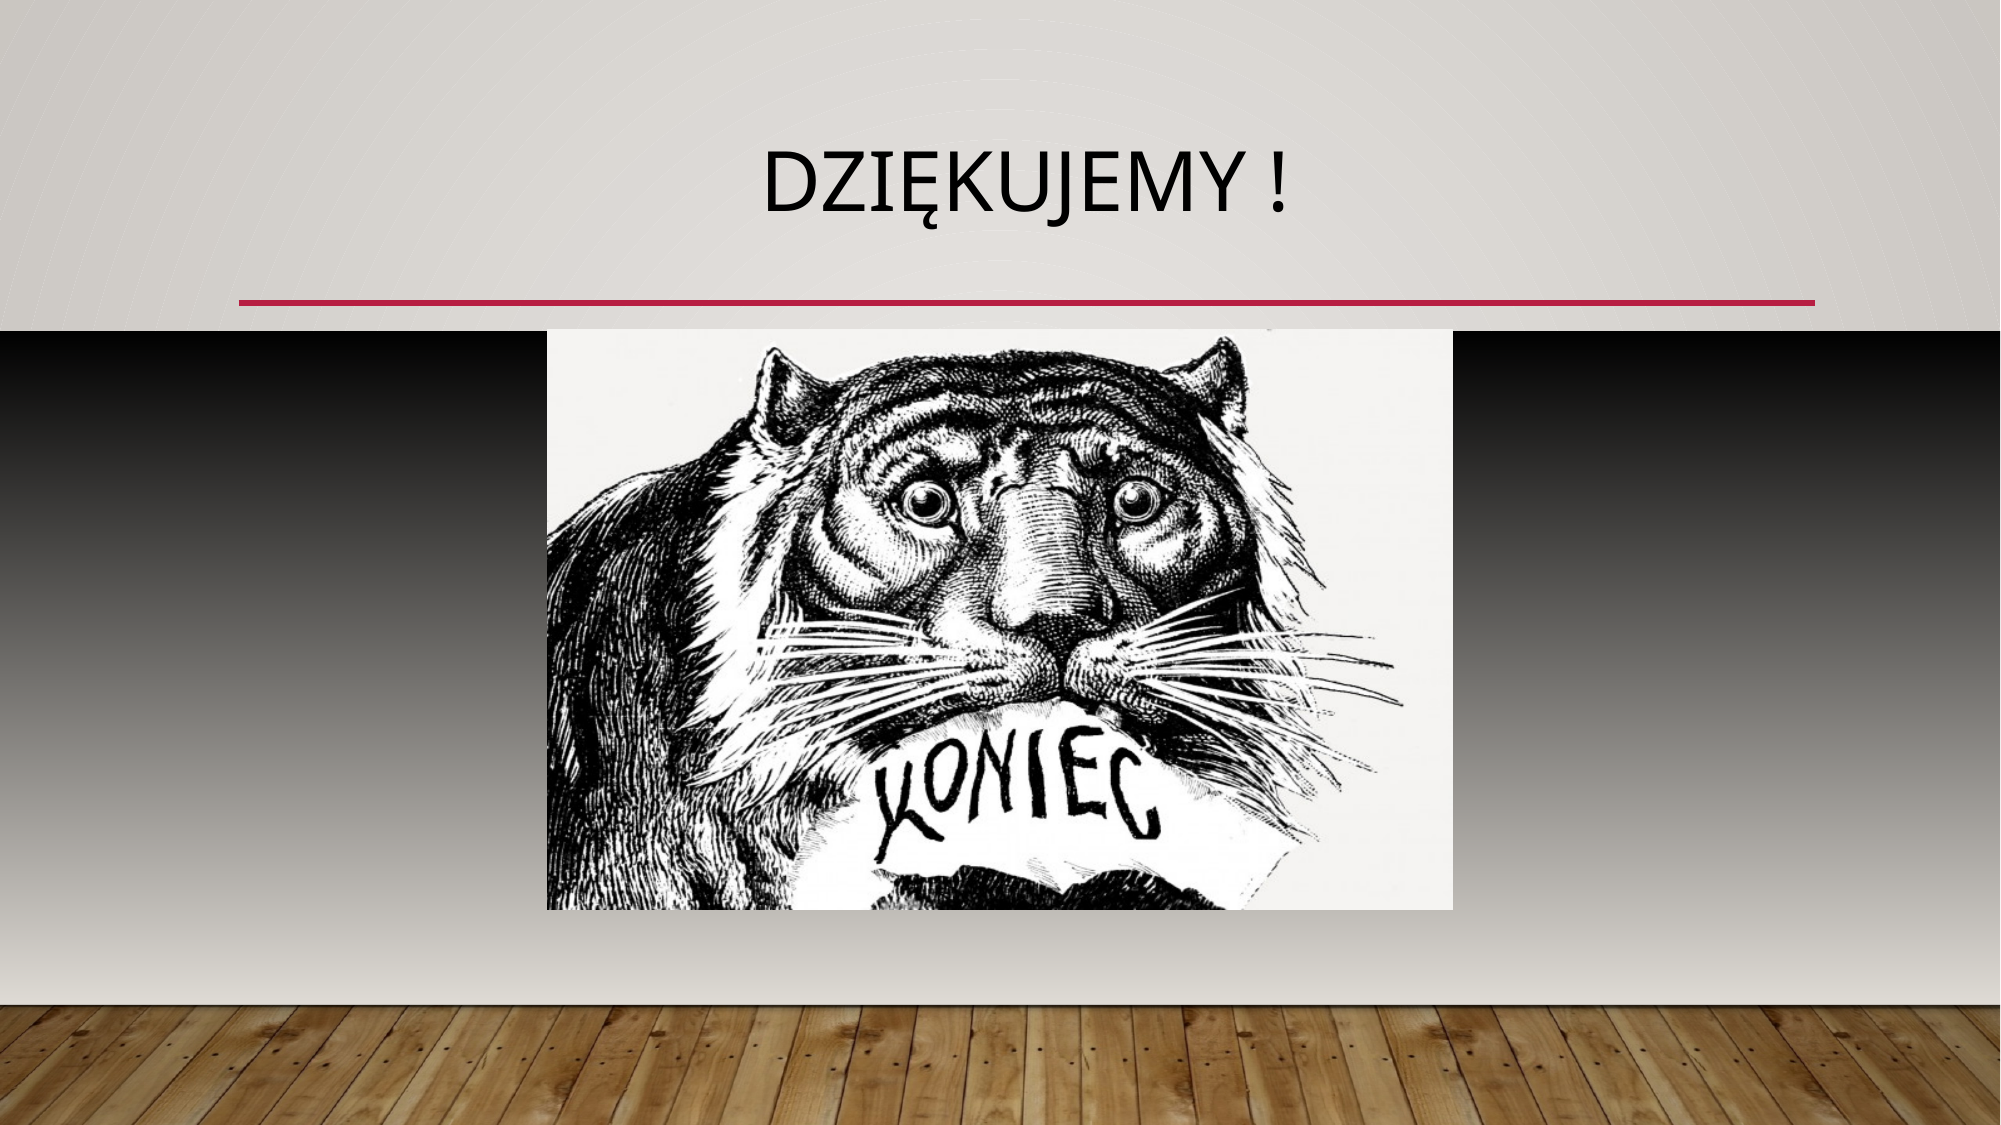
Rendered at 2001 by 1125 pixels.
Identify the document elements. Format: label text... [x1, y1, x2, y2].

title Dziękujemy ! [238, 131, 1814, 305]
picture [547, 329, 1453, 910]
